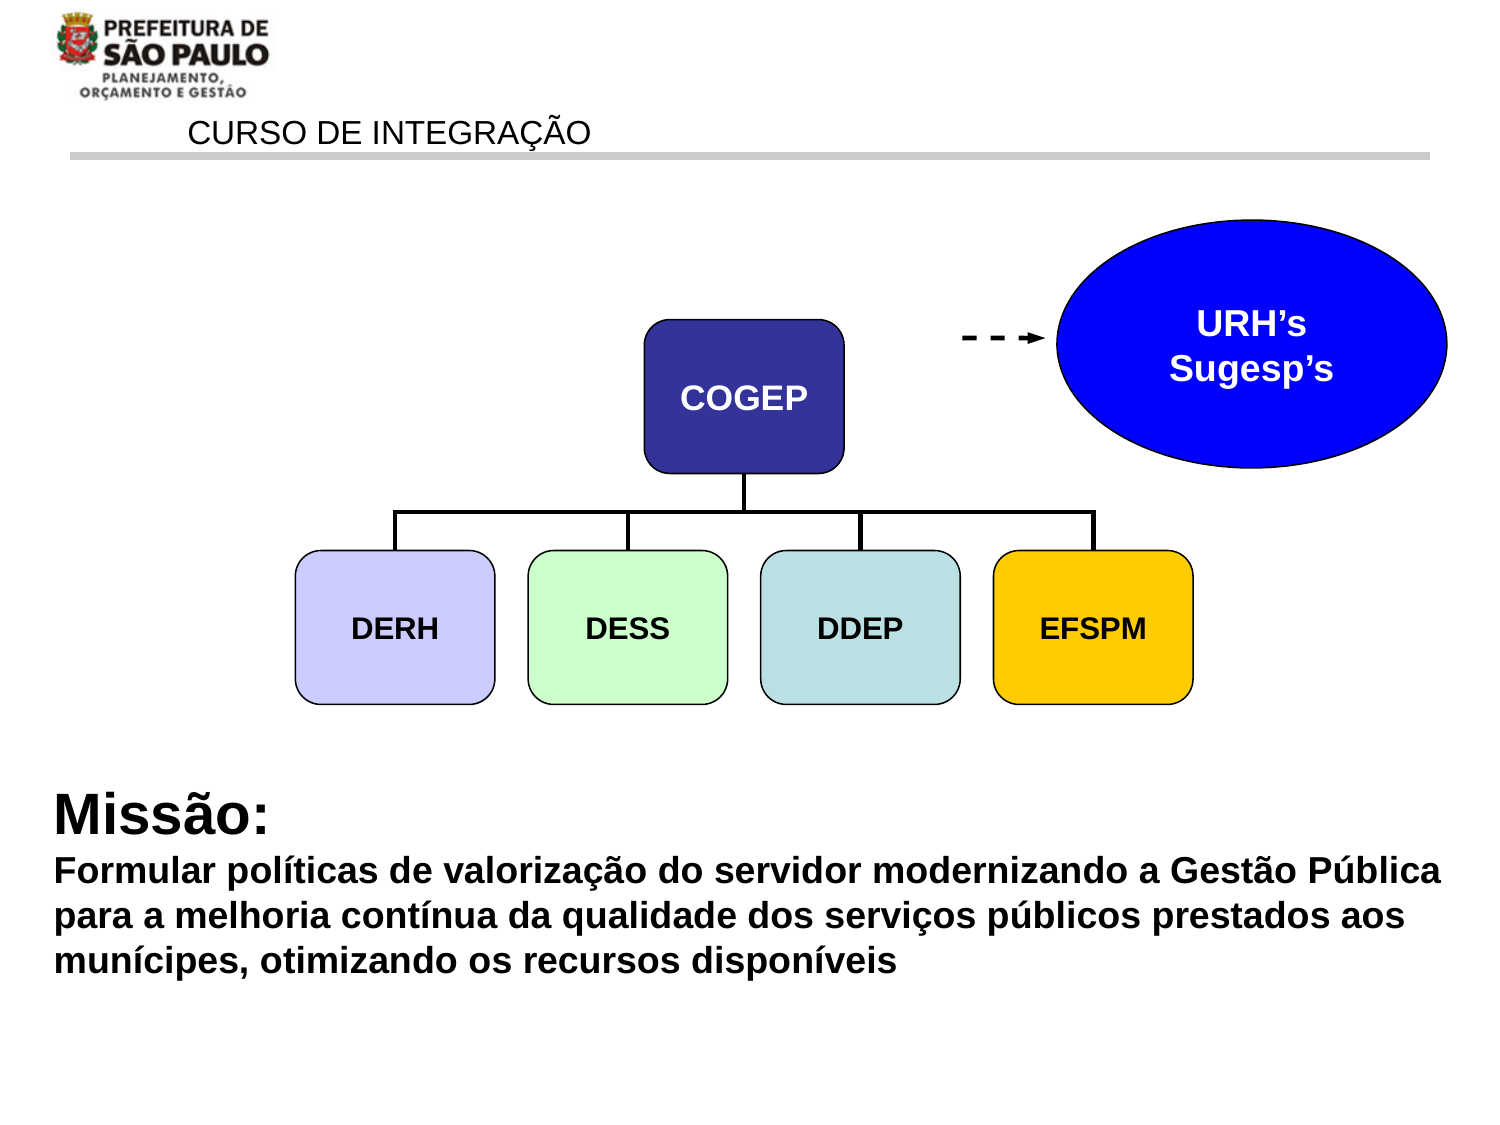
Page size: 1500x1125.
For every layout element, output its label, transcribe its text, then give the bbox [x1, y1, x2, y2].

text_box COGEP [644, 319, 845, 474]
text_box DERH [295, 550, 495, 705]
text_box DESS [528, 550, 728, 705]
text_box DDEP [760, 550, 961, 705]
text_box URH’s Sugesp’s [1056, 220, 1447, 468]
text_box Missão: Formular políticas de valorização do servidor modernizando a Gestão Pública para a melhoria contínua da qualidade dos serviços públicos prestados aos munícipes, otimizando os recursos disponíveis [38, 768, 1457, 989]
text_box EFSPM [993, 550, 1194, 705]
